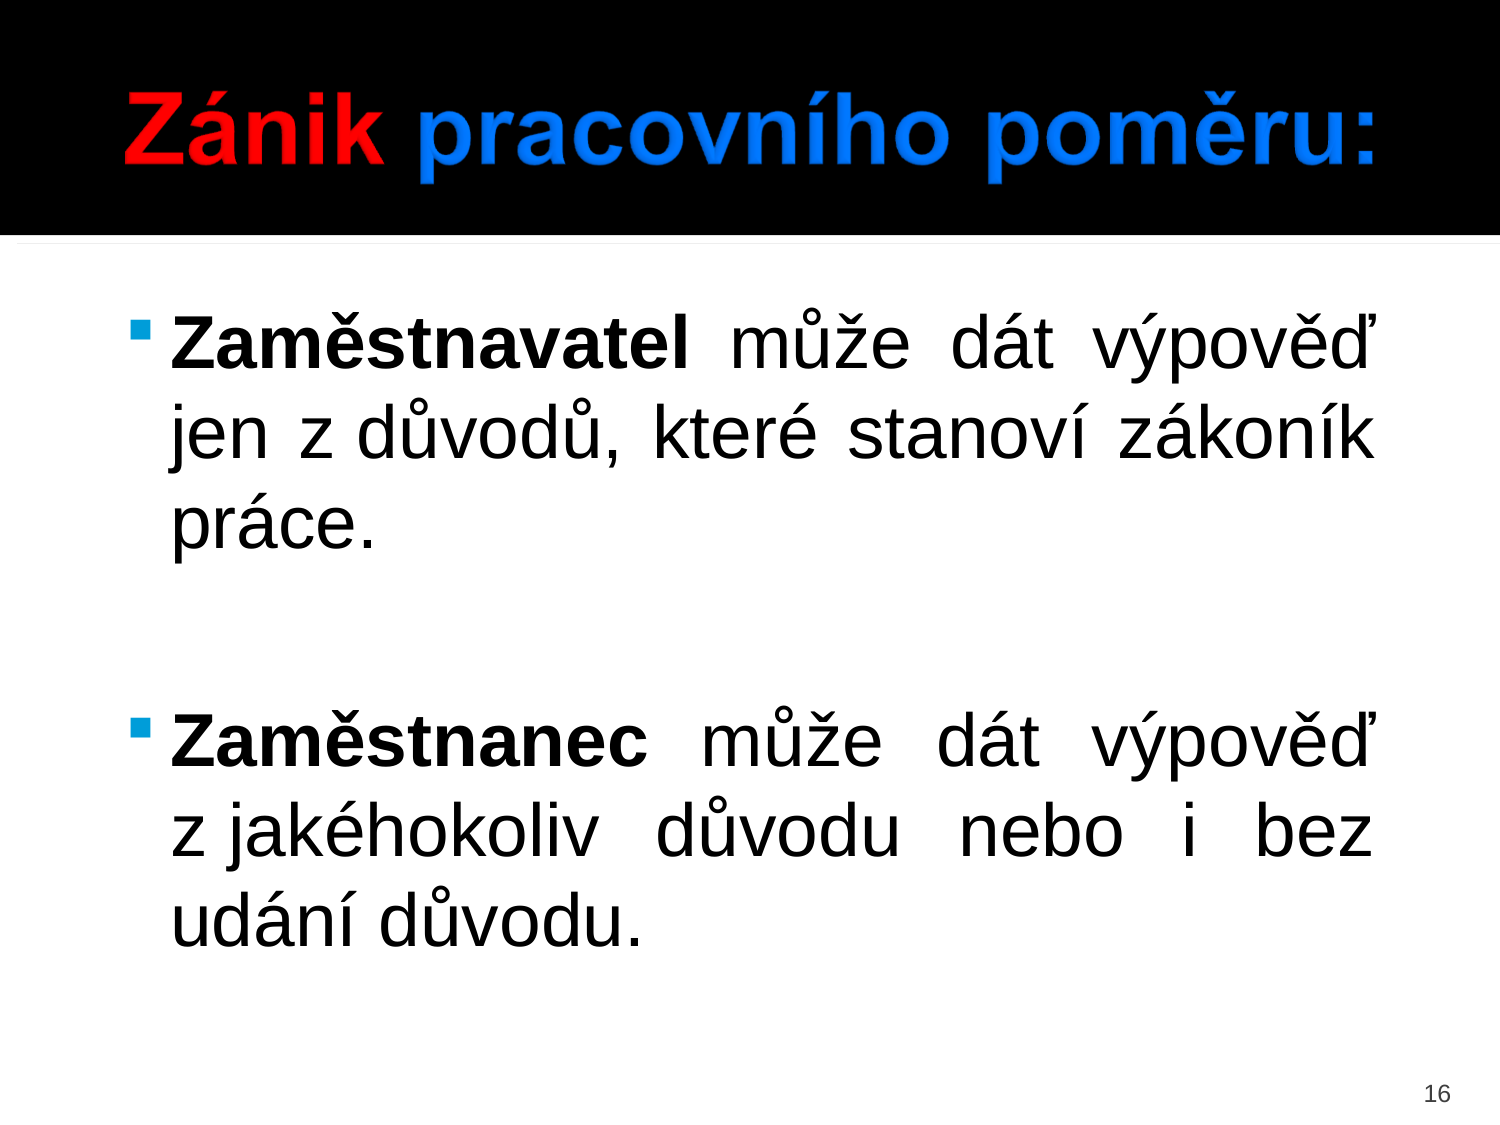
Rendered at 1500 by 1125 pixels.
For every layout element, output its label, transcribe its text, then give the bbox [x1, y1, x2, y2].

text_box <číslo> [1345, 1062, 1467, 1108]
list Zaměstnavatel může dát výpověď jen z důvodů, které stanoví zákoník práce. Zaměstnanec může dát výpověď z jakéhokoliv důvodu nebo i bez udání důvodu. [41, 278, 1392, 1059]
text_box [62, 24, 1445, 233]
